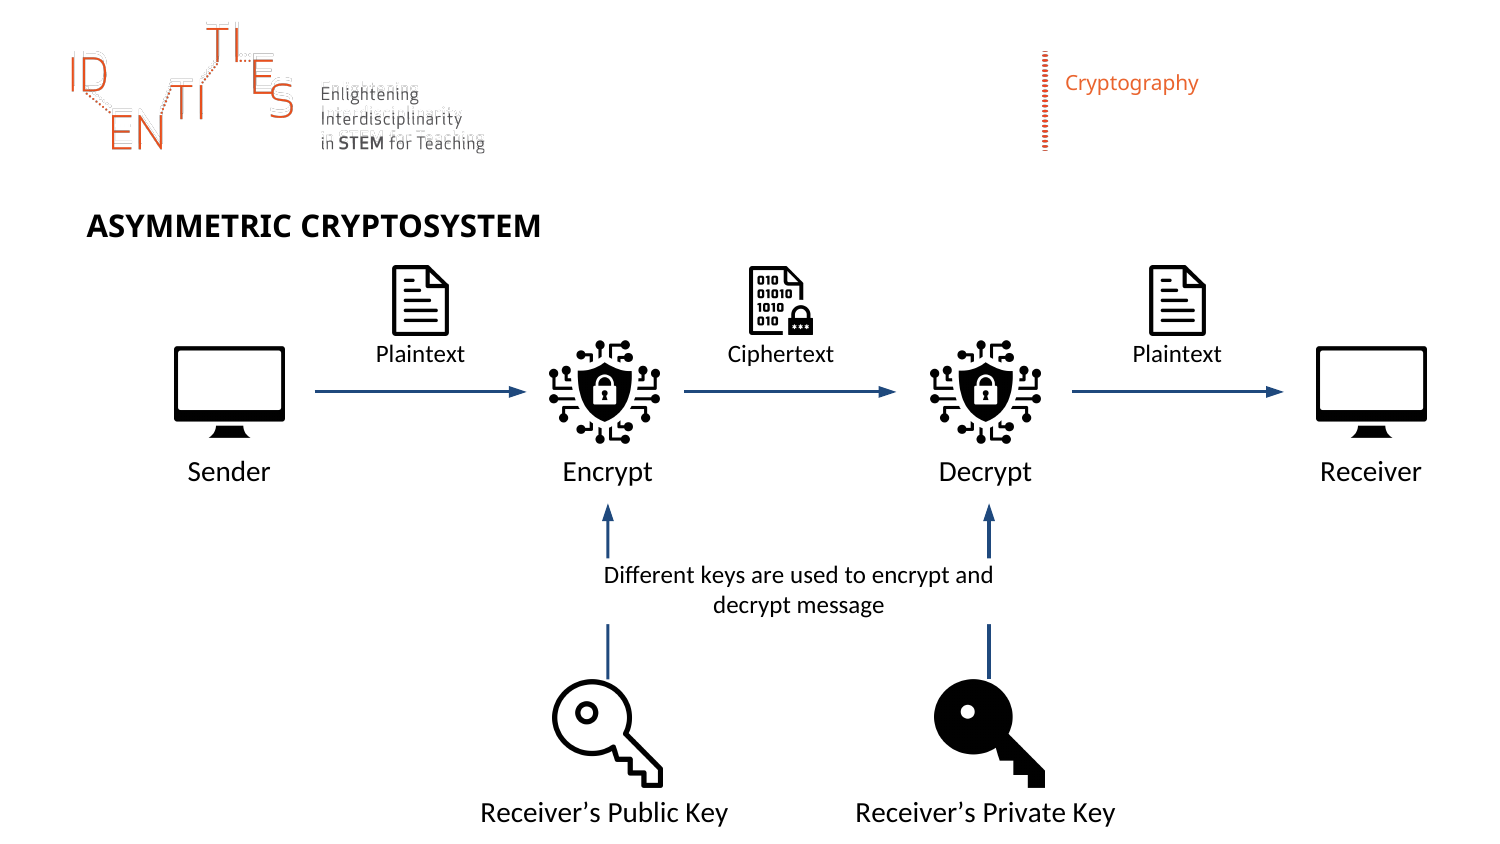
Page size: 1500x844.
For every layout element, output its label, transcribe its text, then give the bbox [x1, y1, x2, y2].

text_box Plaintext [344, 322, 497, 383]
picture [1149, 266, 1206, 336]
text_box Receiver’s Public Key [436, 778, 773, 844]
picture [930, 340, 1041, 437]
text_box Receiver [1295, 437, 1448, 504]
picture [392, 266, 449, 336]
picture [174, 346, 285, 437]
text_box Plaintext [1101, 322, 1254, 383]
picture [749, 266, 813, 335]
picture [1042, 51, 1051, 151]
picture [552, 679, 663, 778]
picture [71, 18, 485, 157]
picture [934, 679, 1045, 789]
text_box Decrypt [909, 437, 1062, 504]
text_box Ciphertext [705, 322, 858, 383]
text_box Sender [153, 437, 306, 504]
picture [1316, 346, 1427, 437]
text_box Different keys are used to encrypt and decrypt message [597, 558, 1001, 625]
picture [549, 340, 660, 437]
text_box Encrypt [531, 437, 684, 504]
text_box ASYMMETRIC CRYPTOSYSTEM [71, 191, 845, 260]
text_box Cryptography [1050, 61, 1472, 168]
text_box Receiver’s Private Key [817, 778, 1154, 844]
